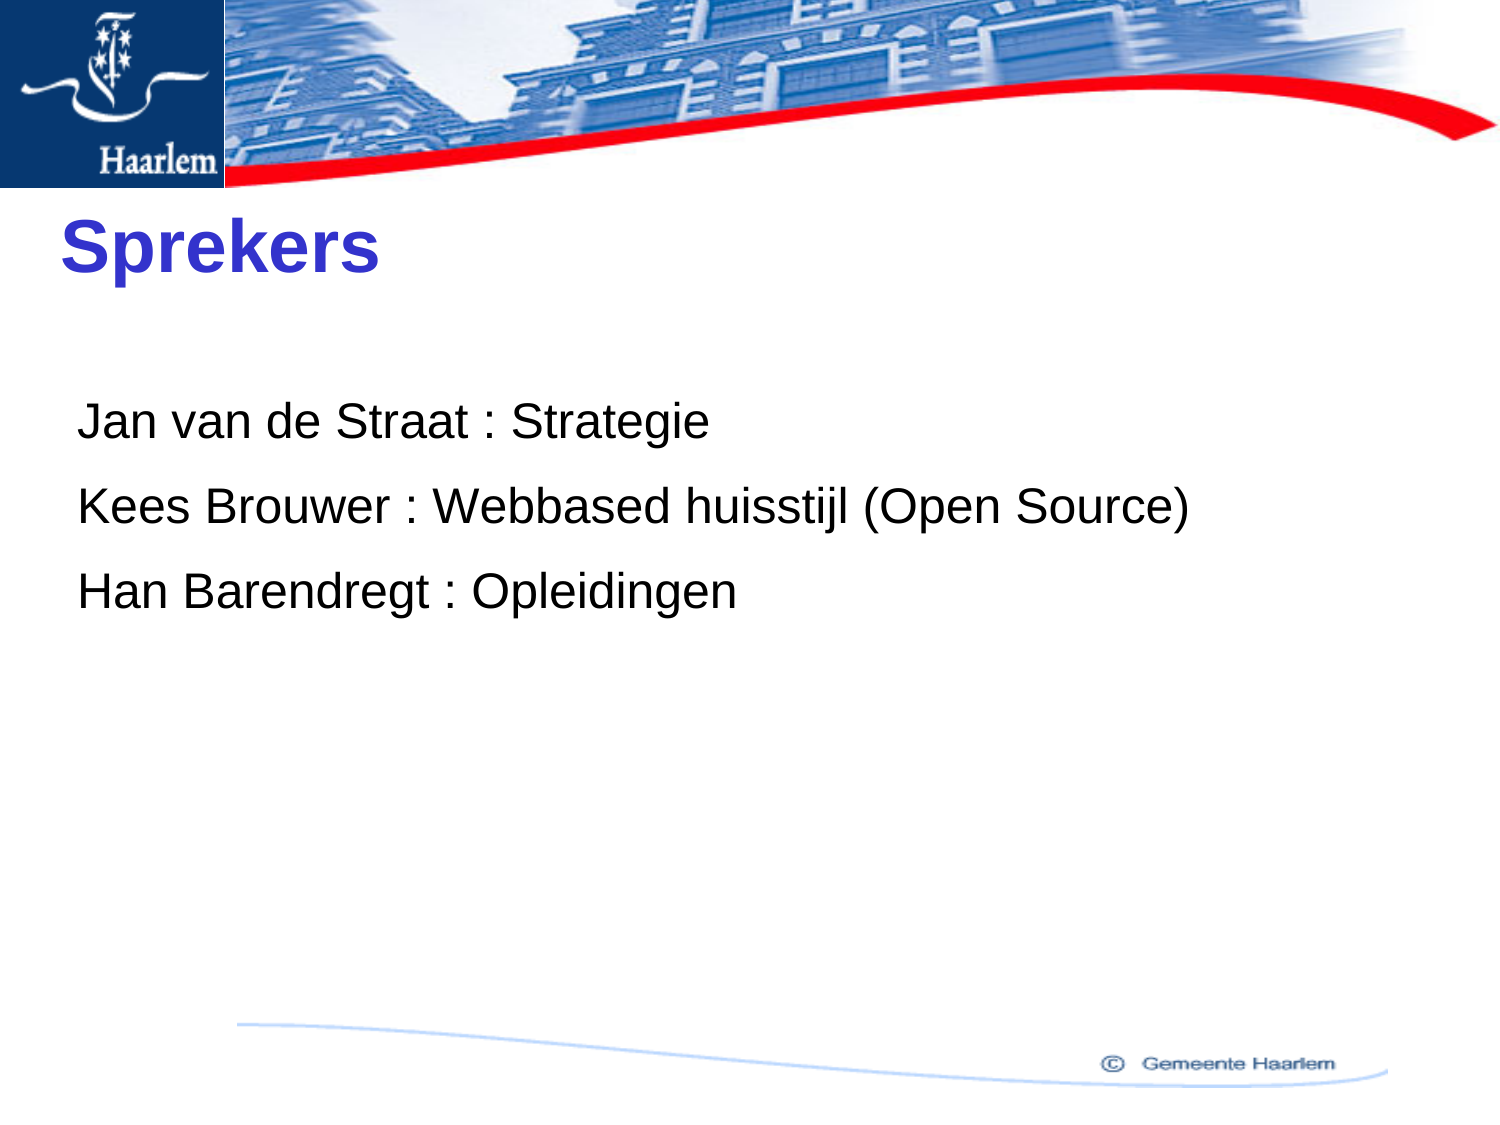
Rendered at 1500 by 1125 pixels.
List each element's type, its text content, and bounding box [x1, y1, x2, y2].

picture [225, 0, 1500, 188]
picture [0, 0, 224, 188]
text_box Sprekers [45, 200, 588, 297]
text_box Jan van de Straat : Strategie Kees Brouwer : Webbased huisstijl (Open Source) Han Barendregt : Opleidingen [62, 387, 1413, 628]
picture [237, 1017, 1388, 1088]
